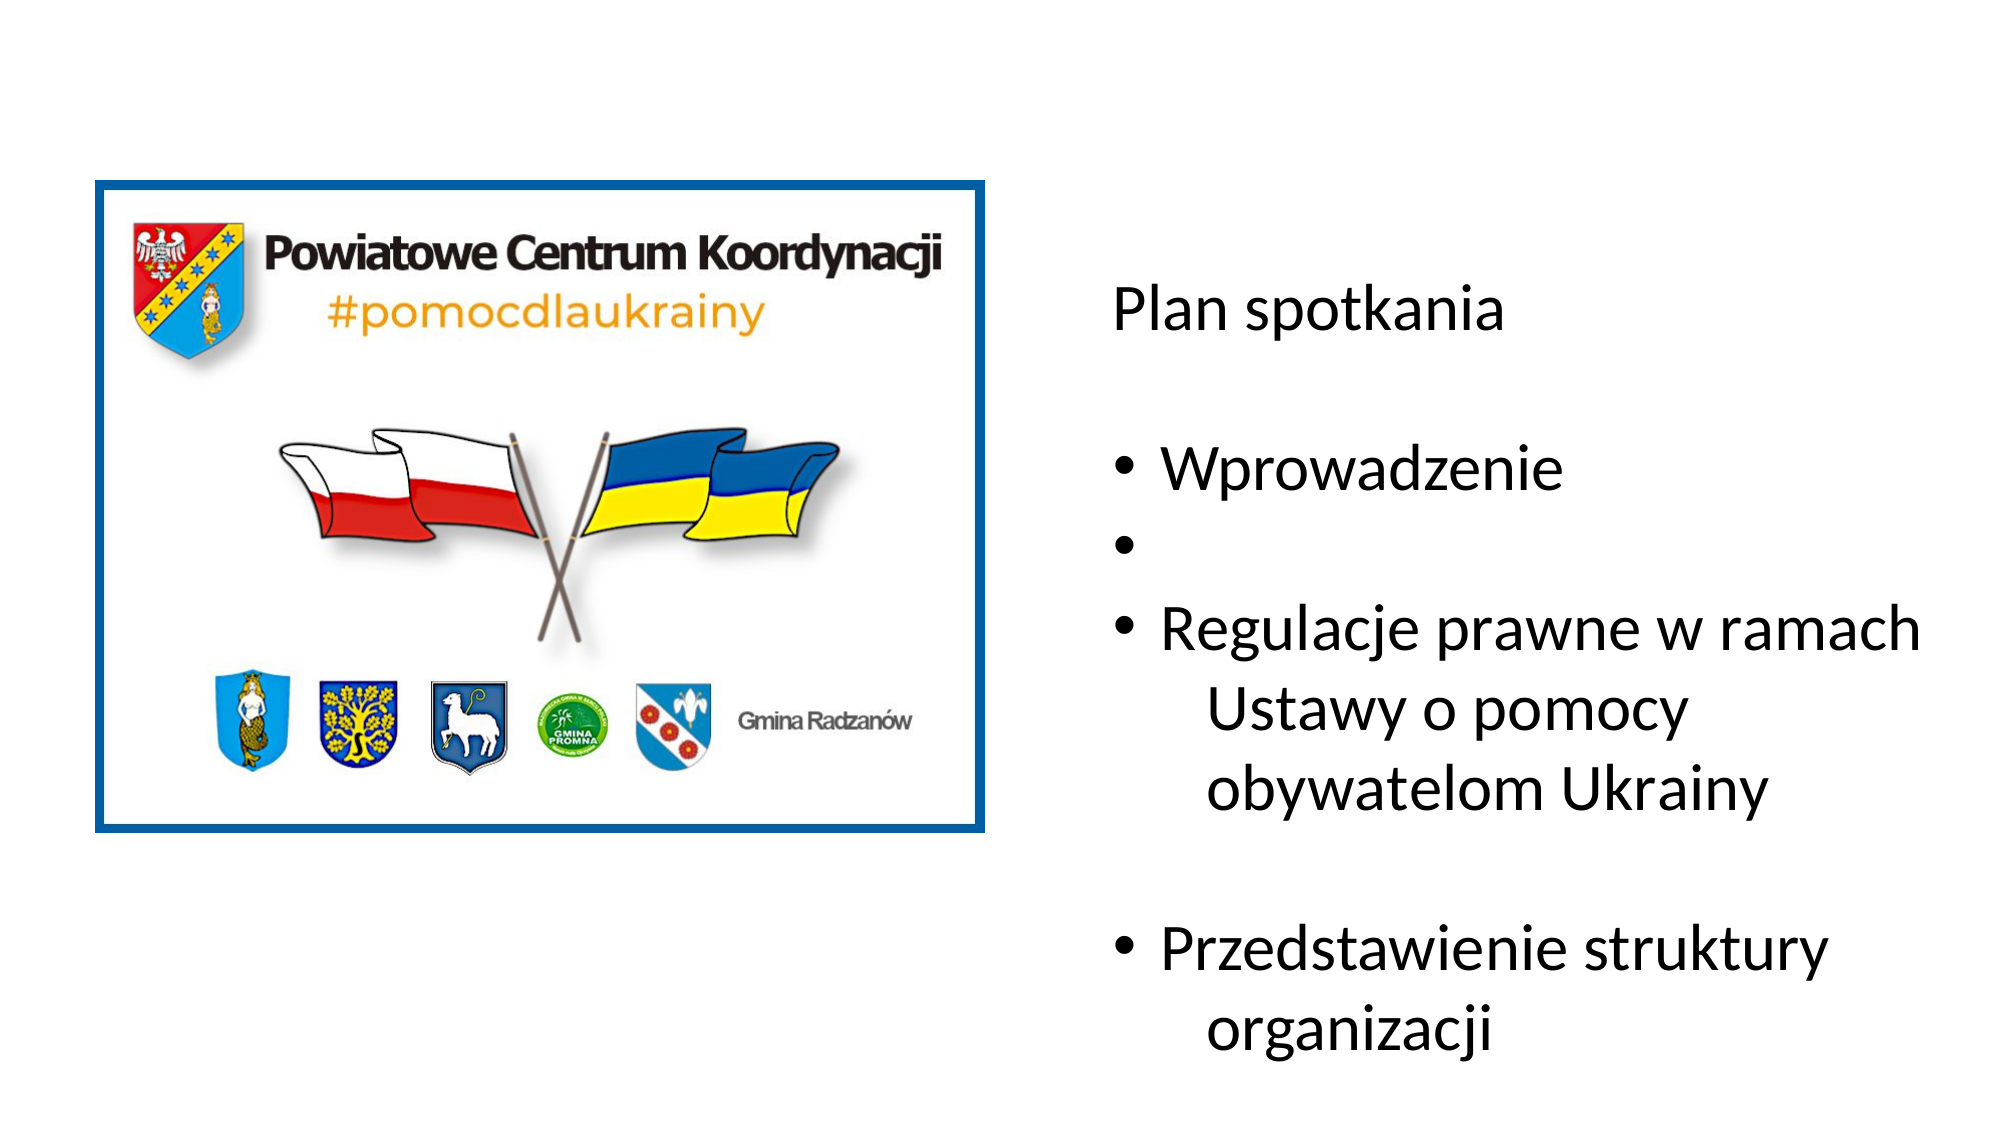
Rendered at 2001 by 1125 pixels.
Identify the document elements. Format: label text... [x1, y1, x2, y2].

text_box Plan spotkania Wprowadzenie Regulacje prawne w ramach Ustawy o pomocy obywatelom Ukrainy Przedstawienie struktury organizacji [1098, 256, 1962, 1080]
picture [95, 180, 985, 833]
